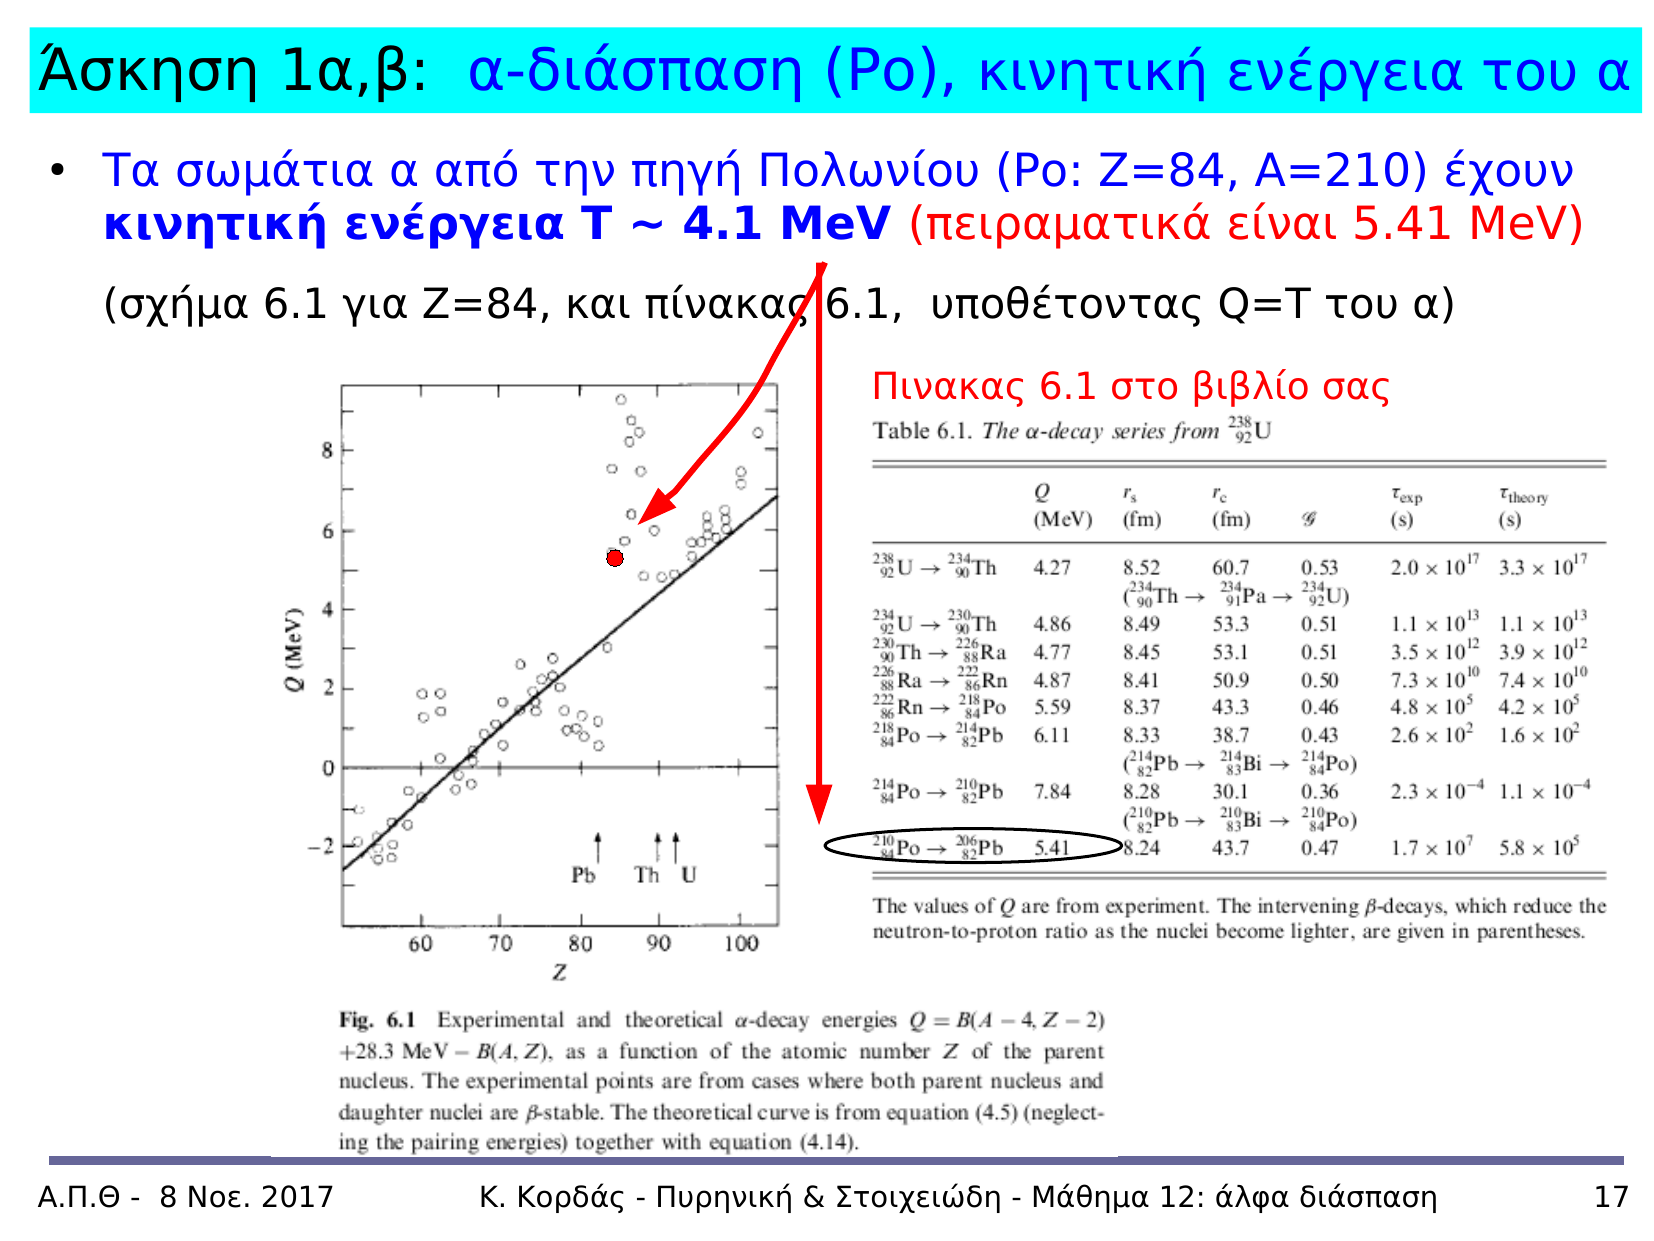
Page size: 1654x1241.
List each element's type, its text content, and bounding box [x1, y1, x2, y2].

picture [862, 831, 1119, 861]
title Άσκηση 1α,β: α-διάσπαση (Po), κινητική ενέργεια του α [29, 27, 1643, 114]
picture [862, 412, 1618, 946]
text_box [606, 549, 624, 567]
list Τα σωμάτια α από την πηγή Πολωνίου (Po: Z=84, A=210) έχουν κινητική ενέργεια Τ ~ 4.1 MeV (πειραματικά είναι 5.41 MeV) (σχήμα 6.1 για Ζ=84, και πίνακας 6.1, υποθέτοντας Q=Τ του α) [31, 144, 1645, 1106]
picture [271, 1106, 1118, 1157]
text_box Πινακας 6.1 στο βιβλίο σας [856, 357, 1426, 417]
